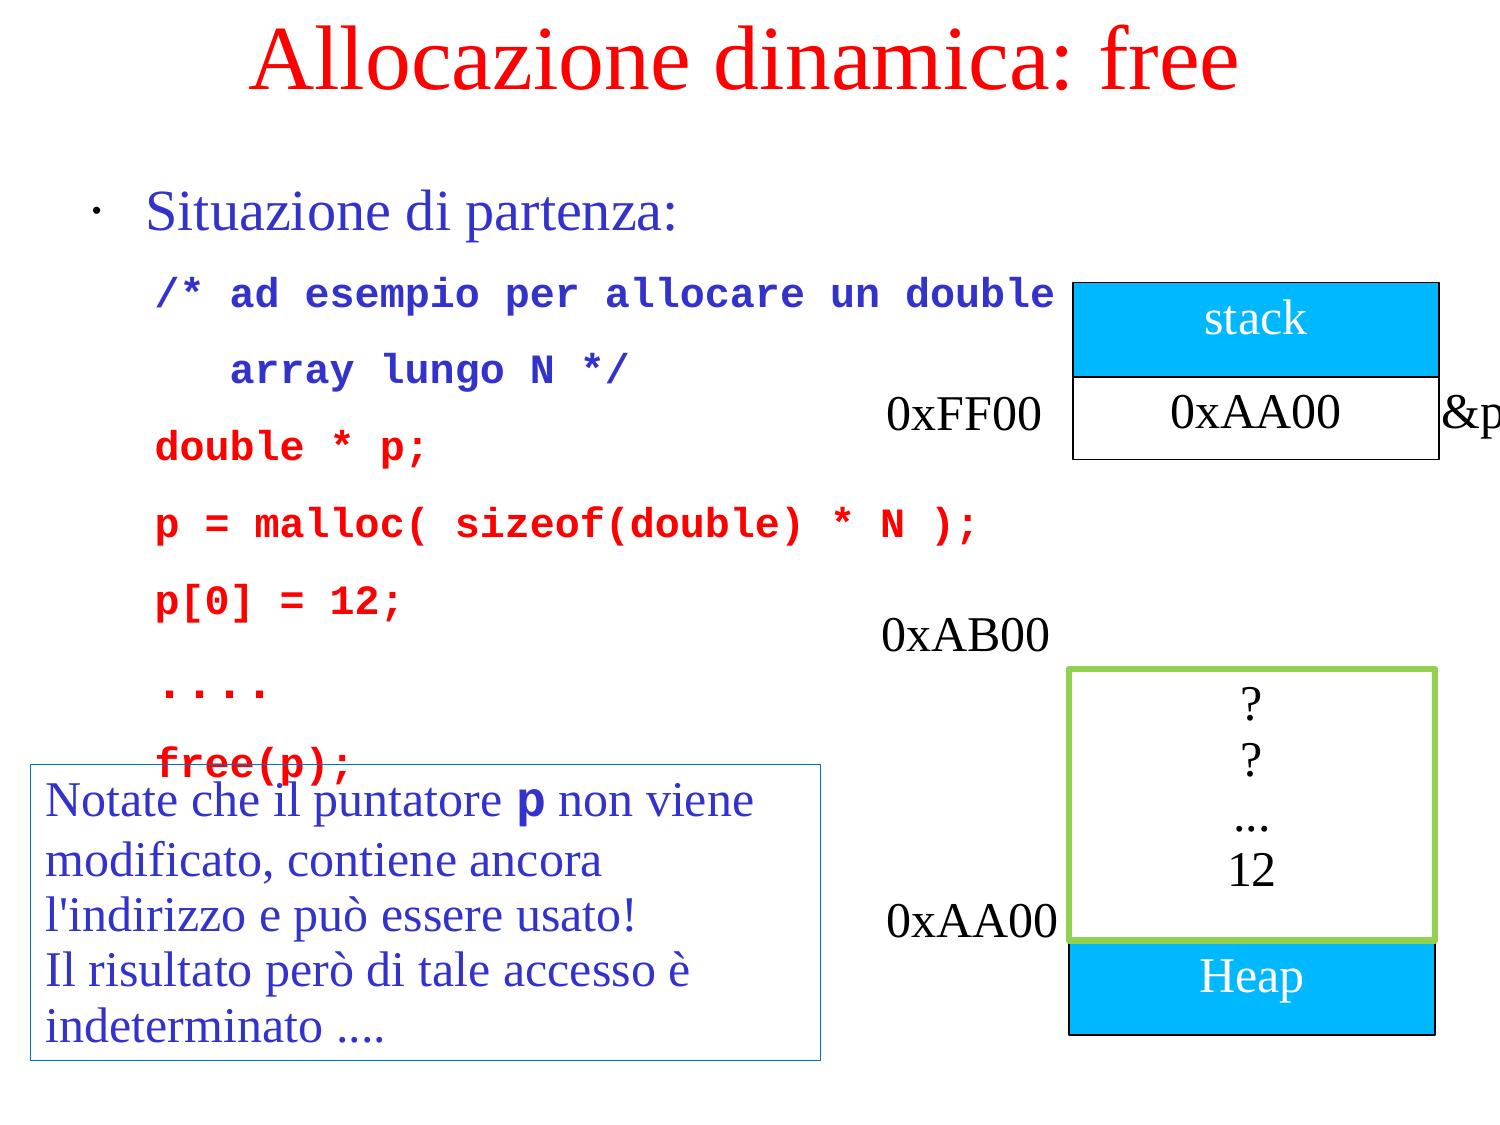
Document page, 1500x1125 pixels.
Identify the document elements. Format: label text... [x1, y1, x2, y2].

text_box 0xAA00 [871, 886, 1097, 957]
text_box 0xAA00 [1072, 377, 1440, 460]
text_box 0xFF00 [871, 378, 1097, 450]
text_box &p [1488, 407, 1499, 427]
text_box &p [1426, 377, 1500, 448]
text_box ? ? ... 12 [1068, 668, 1436, 941]
text_box 0xAB00 [866, 599, 1091, 671]
text_box stack [1072, 282, 1440, 377]
text_box Notate che il puntatore p non viene modificato, contiene ancora l'indirizzo e può essere usato! Il risultato però di tale accesso è indeterminato .... [30, 764, 821, 1061]
list Situazione di partenza: /* ad esempio per allocare un double array lungo N */ double * p; p = malloc( sizeof(double) * N ); p[0] = 12; .... free(p); [64, 170, 1352, 1010]
title Allocazione dinamica: free [107, 0, 1383, 188]
text_box Heap [1068, 941, 1436, 1035]
